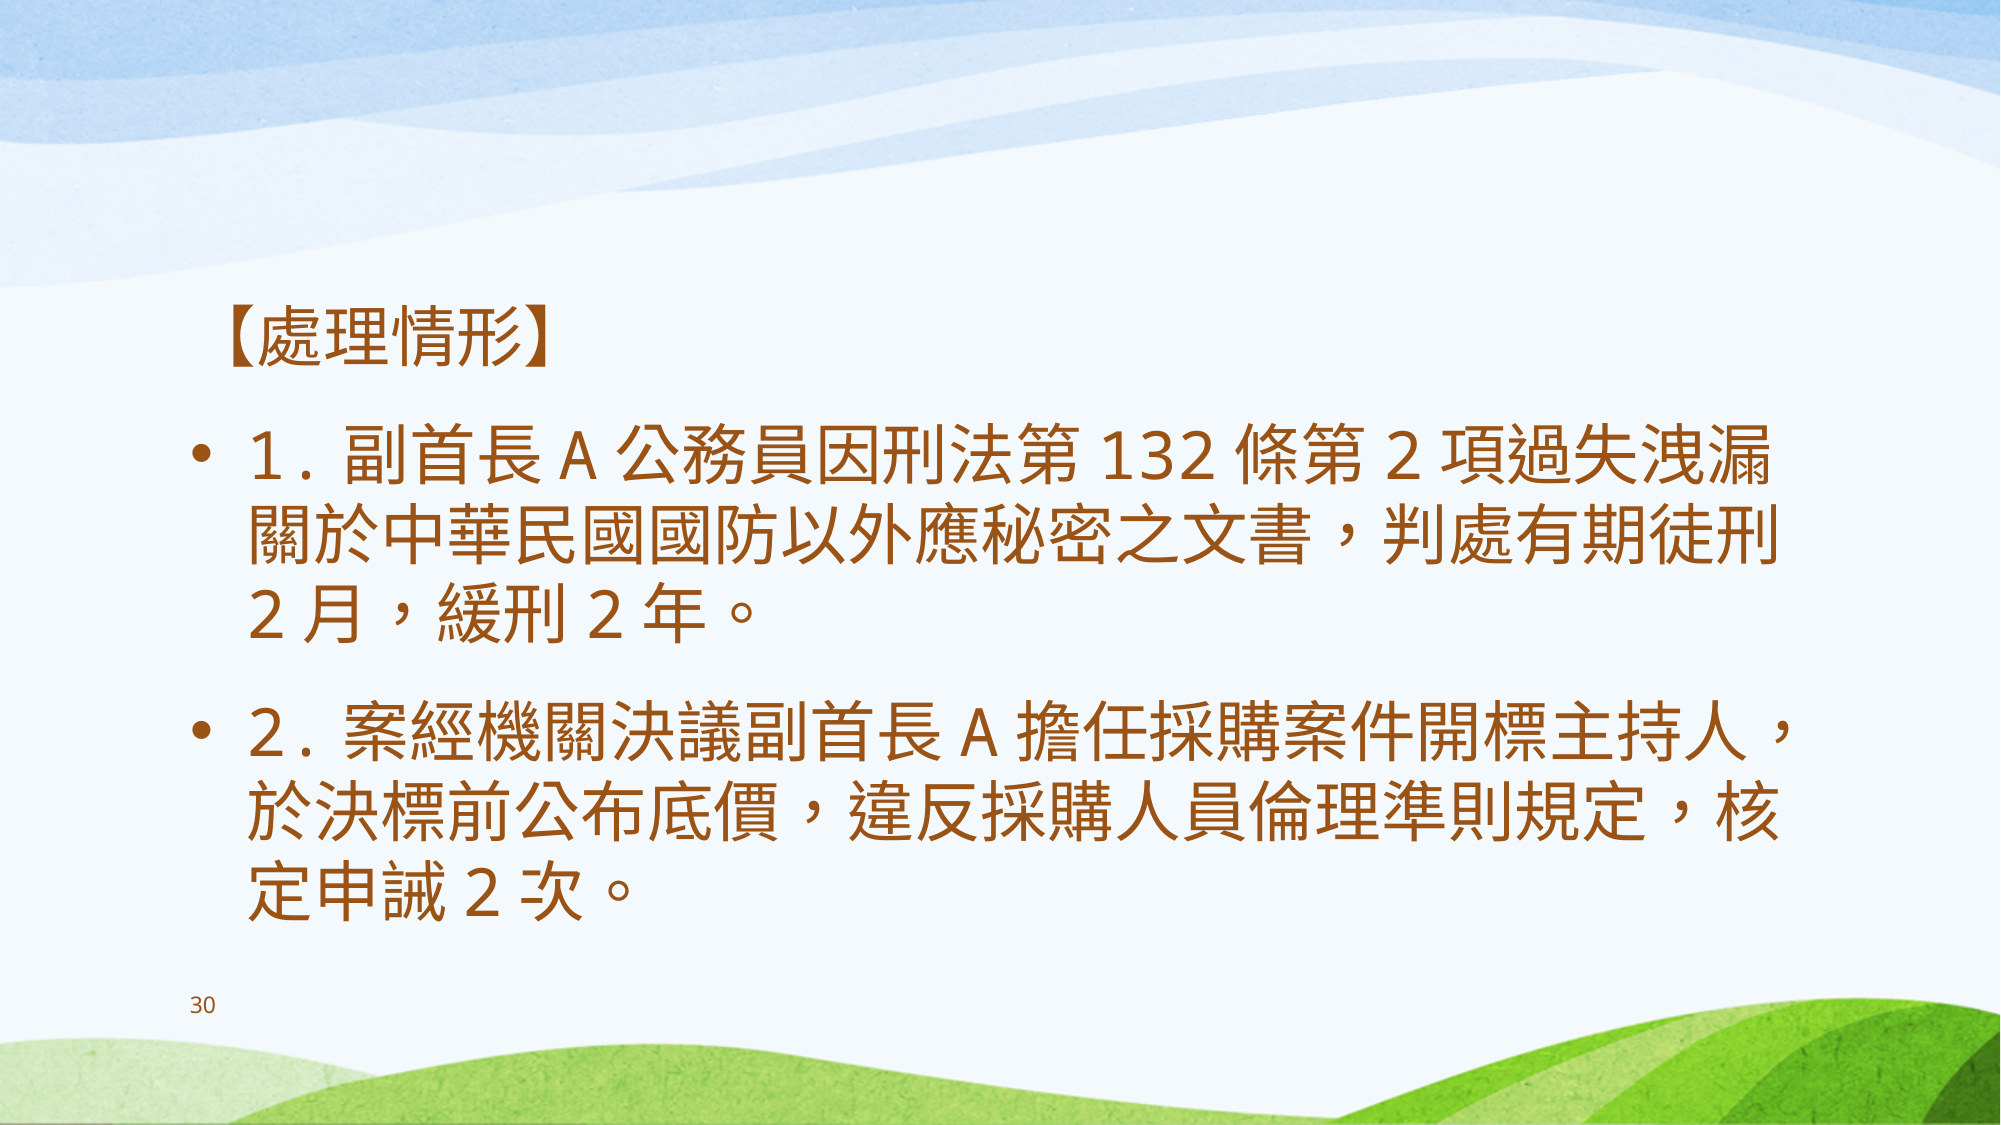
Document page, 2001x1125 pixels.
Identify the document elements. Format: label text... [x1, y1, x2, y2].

slide_number <編號> [174, 987, 300, 1025]
list 【處理情形】 1.副首長A公務員因刑法第132條第2項過失洩漏關於中華民國國防以外應秘密之文書，判處有期徒刑2月，緩刑2年。 2.案經機關決議副首長A擔任採購案件開標主持人，於決標前公布底價，違反採購人員倫理準則規定，核定申誡2次。 [174, 287, 1825, 982]
picture [0, 0, 2001, 1125]
